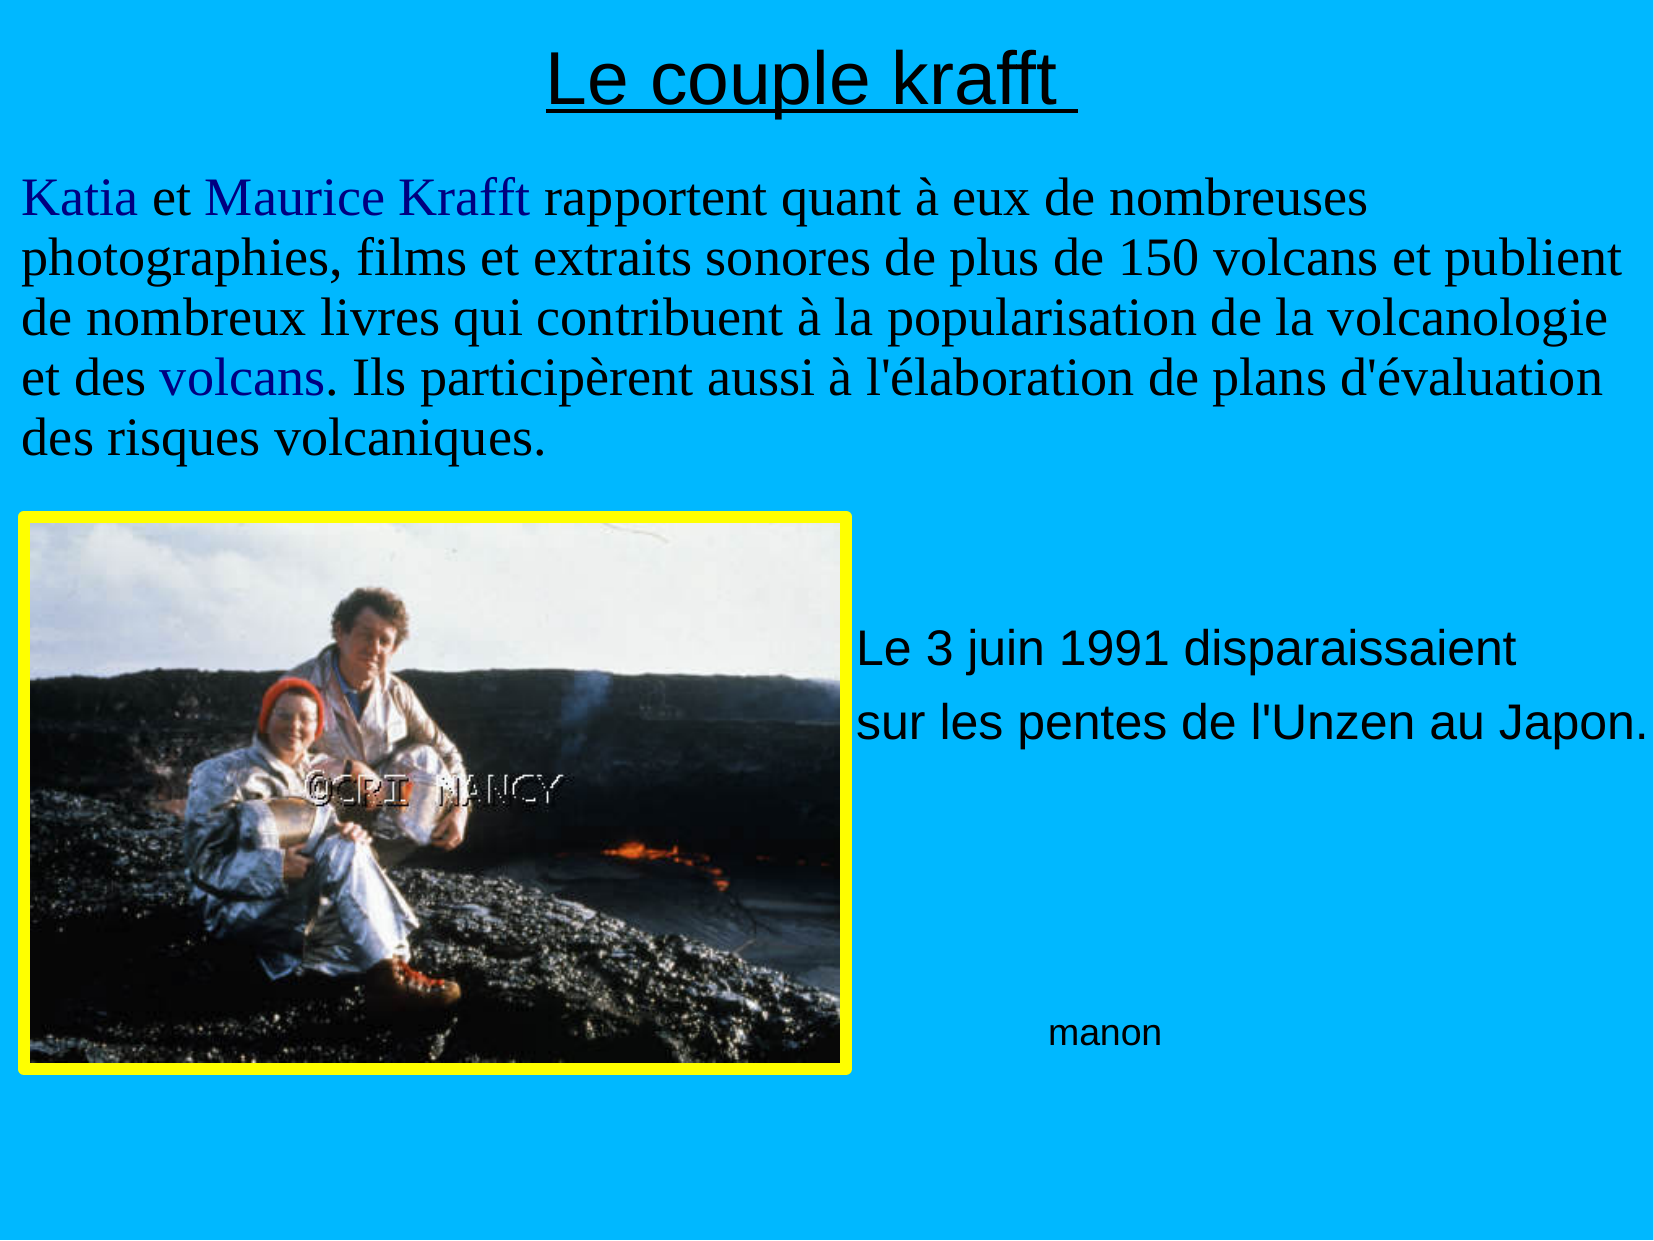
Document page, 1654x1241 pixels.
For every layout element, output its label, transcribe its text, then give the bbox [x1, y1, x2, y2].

text_box Katia et Maurice Krafft rapportent quant à eux de nombreuses photographies, films et extraits sonores de plus de 150 volcans et publient de nombreux livres qui contribuent à la popularisation de la volcanologie et des volcans. Ils participèrent aussi à l'élaboration de plans d'évaluation des risques volcaniques. [21, 167, 1654, 502]
text_box manon [1033, 1003, 1625, 1061]
text_box Le 3 juin 1991 disparaissaient sur les pentes de l'Unzen au Japon. [856, 620, 1654, 916]
text_box Le couple krafft [59, 29, 1565, 129]
picture [29, 522, 841, 1063]
